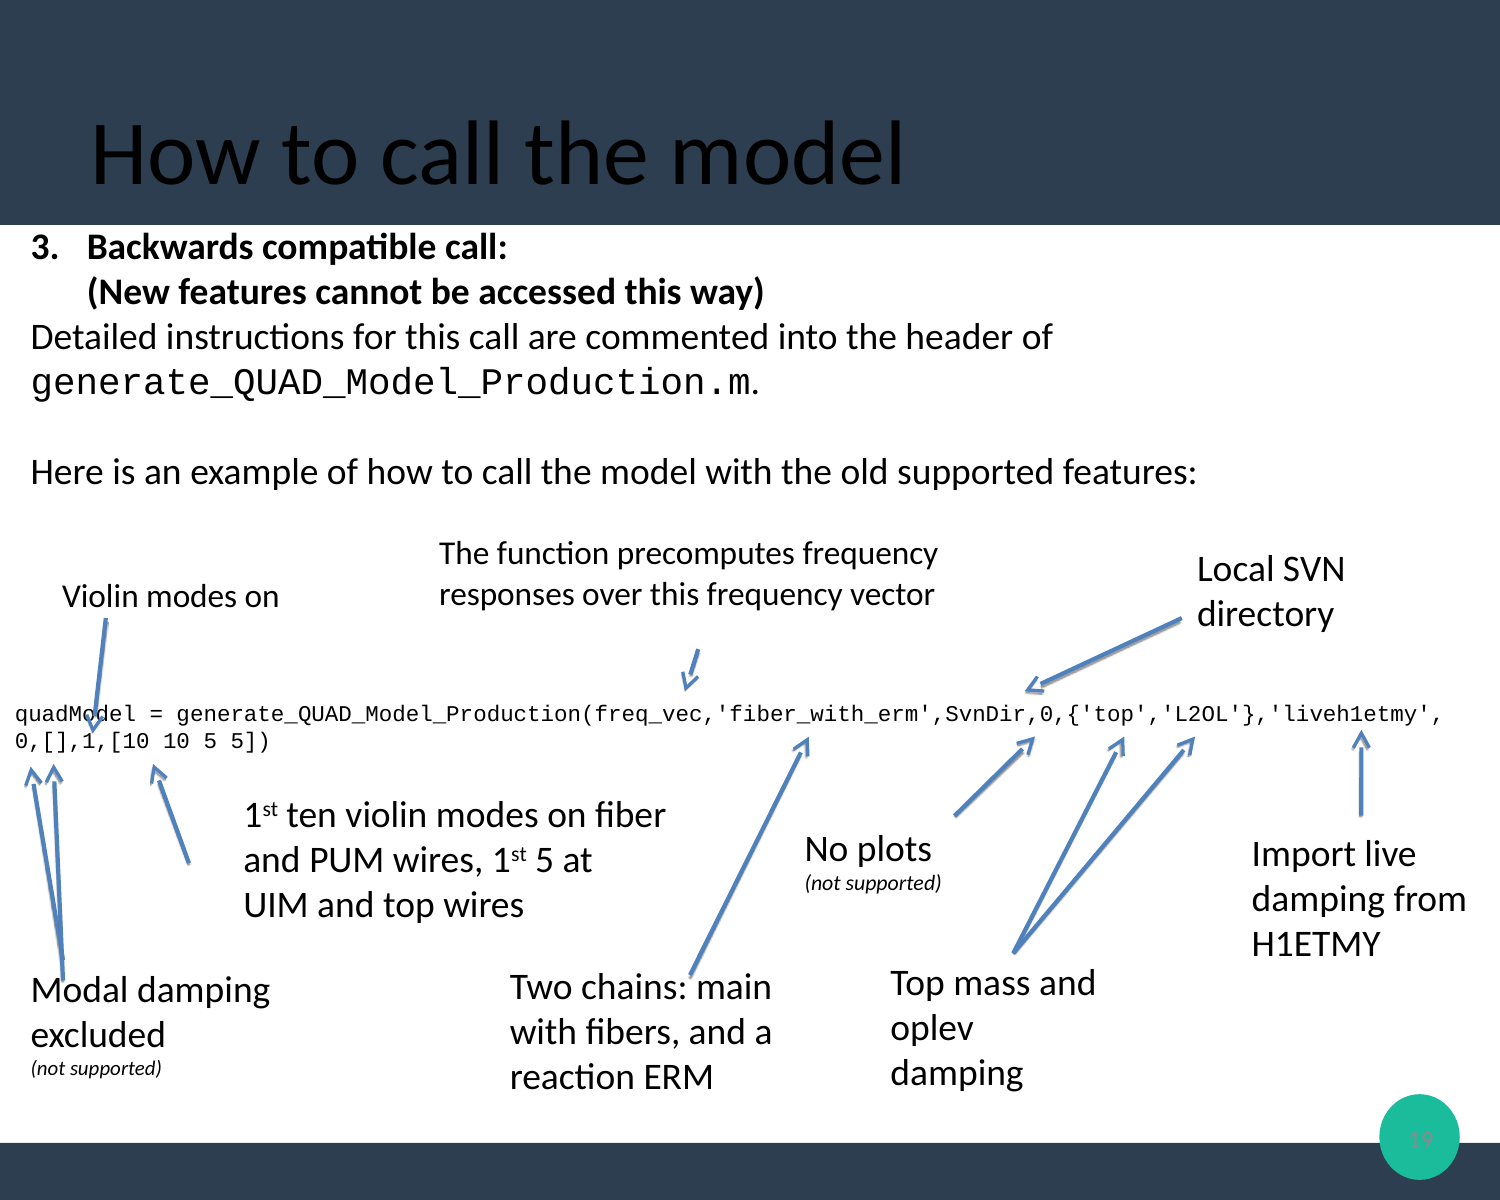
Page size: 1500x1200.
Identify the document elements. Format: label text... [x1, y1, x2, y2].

title How to call the model [75, 47, 1425, 214]
text_box Two chains: main with fibers, and a reaction ERM [495, 954, 831, 1105]
text_box Top mass and oplev damping [875, 950, 1195, 1101]
text_box Import live damping from H1ETMY [1236, 822, 1484, 972]
text_box Modal damping excluded (not supported) [15, 957, 352, 1088]
text_box Backwards compatible call: (New features cannot be accessed this way) Detailed instructions for this call are commented into the header of generate_QUAD_Model_Production.m. Here is an example of how to call the model with the old supported features: [15, 214, 1500, 500]
text_box Violin modes on [47, 566, 295, 622]
text_box No plots (not supported) [789, 816, 990, 903]
text_box The function precomputes frequency responses over this frequency vector [424, 524, 1065, 619]
slide_number <number> [1098, 1106, 1449, 1171]
text_box quadModel = generate_QUAD_Model_Production(freq_vec,'fiber_with_erm',SvnDir,0,{'top','L2OL'},'liveh1etmy', 0,[],1,[10 10 5 5]) [0, 691, 1500, 761]
text_box Local SVN directory [1182, 536, 1403, 641]
text_box 1st ten violin modes on fiber and PUM wires, 1st 5 at UIM and top wires [228, 782, 682, 933]
